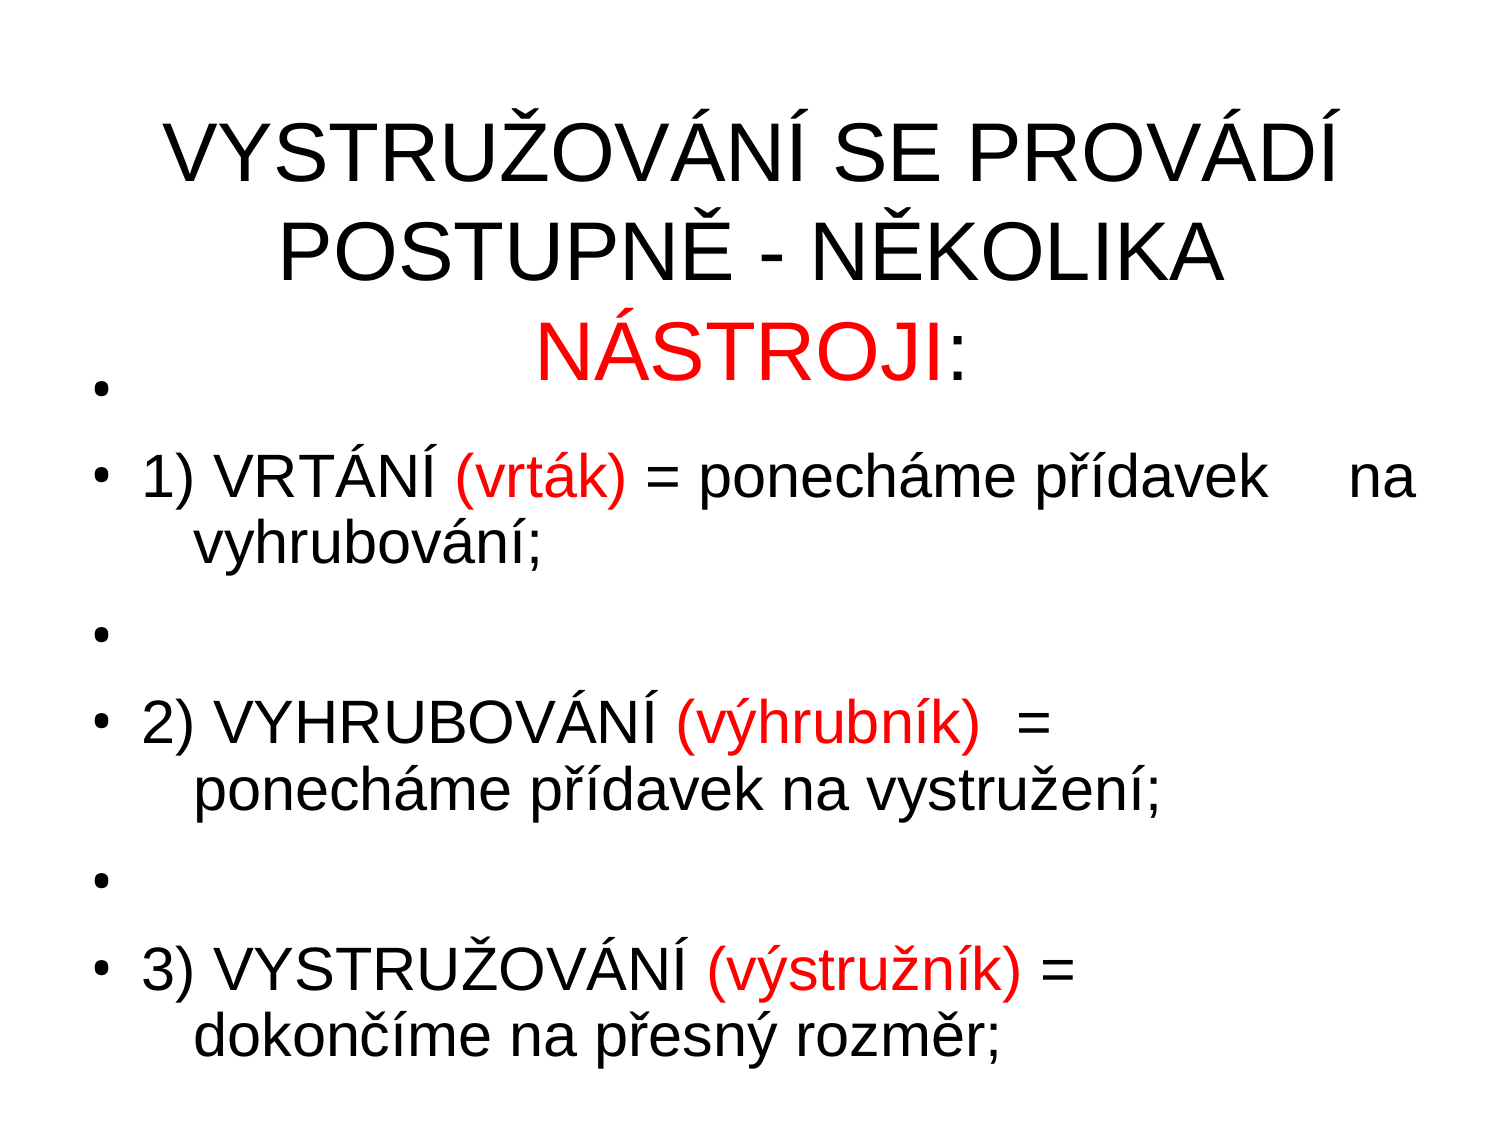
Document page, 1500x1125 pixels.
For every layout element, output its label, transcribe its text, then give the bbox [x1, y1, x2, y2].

title VYSTRUŽOVÁNÍ SE PROVÁDÍ POSTUPNĚ - NĚKOLIKA NÁSTROJI: [76, 90, 1427, 278]
list 1) VRTÁNÍ (vrták) = ponecháme přídavek na vyhrubování; 2) VYHRUBOVÁNÍ (výhrubník) = ponecháme přídavek na vystružení; 3) VYSTRUŽOVÁNÍ (výstružník) = dokončíme na přesný rozměr; [75, 338, 1459, 1083]
